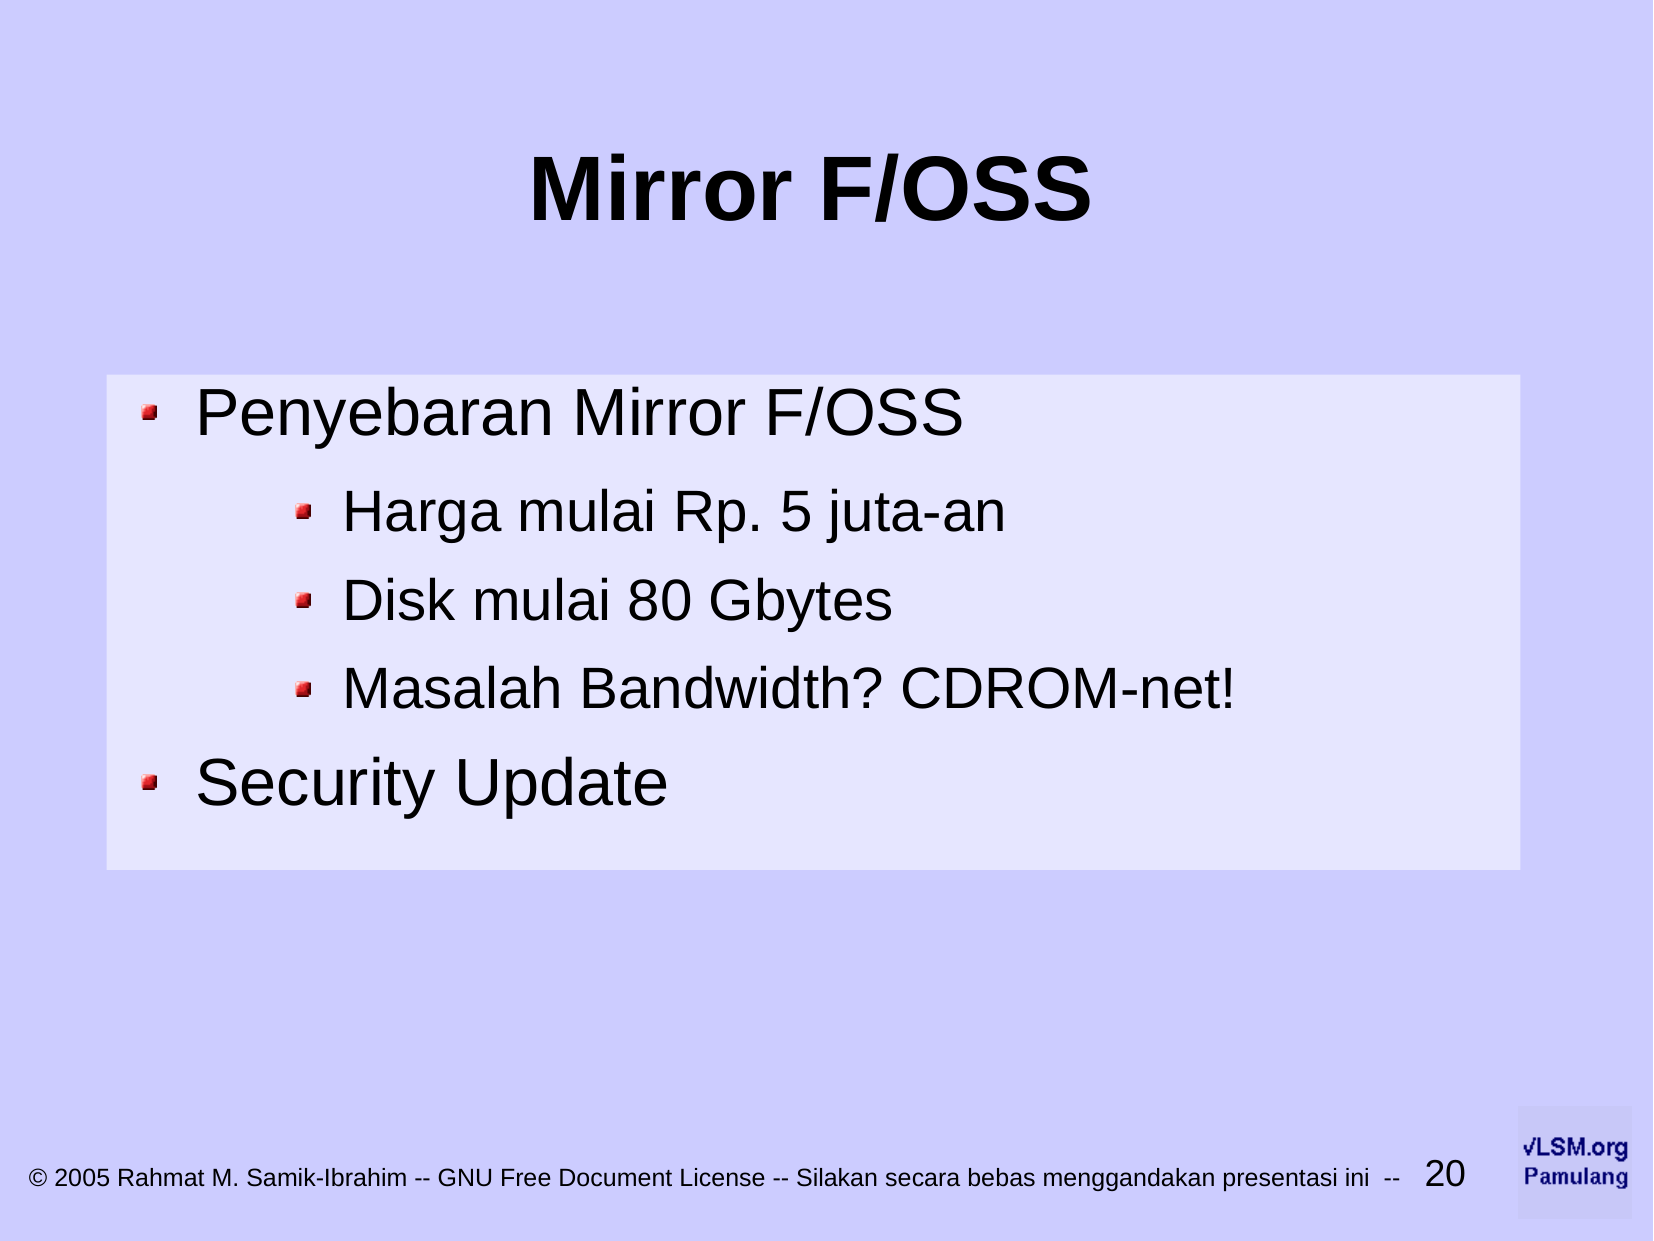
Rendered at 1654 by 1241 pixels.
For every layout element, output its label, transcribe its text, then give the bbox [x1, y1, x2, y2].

list Penyebaran Mirror F/OSS Harga mulai Rp. 5 juta-an Disk mulai 80 Gbytes Masalah Bandwidth? CDROM-net! Security Update [106, 374, 1521, 870]
title Mirror F/OSS [19, 133, 1604, 244]
picture [1518, 1106, 1632, 1219]
